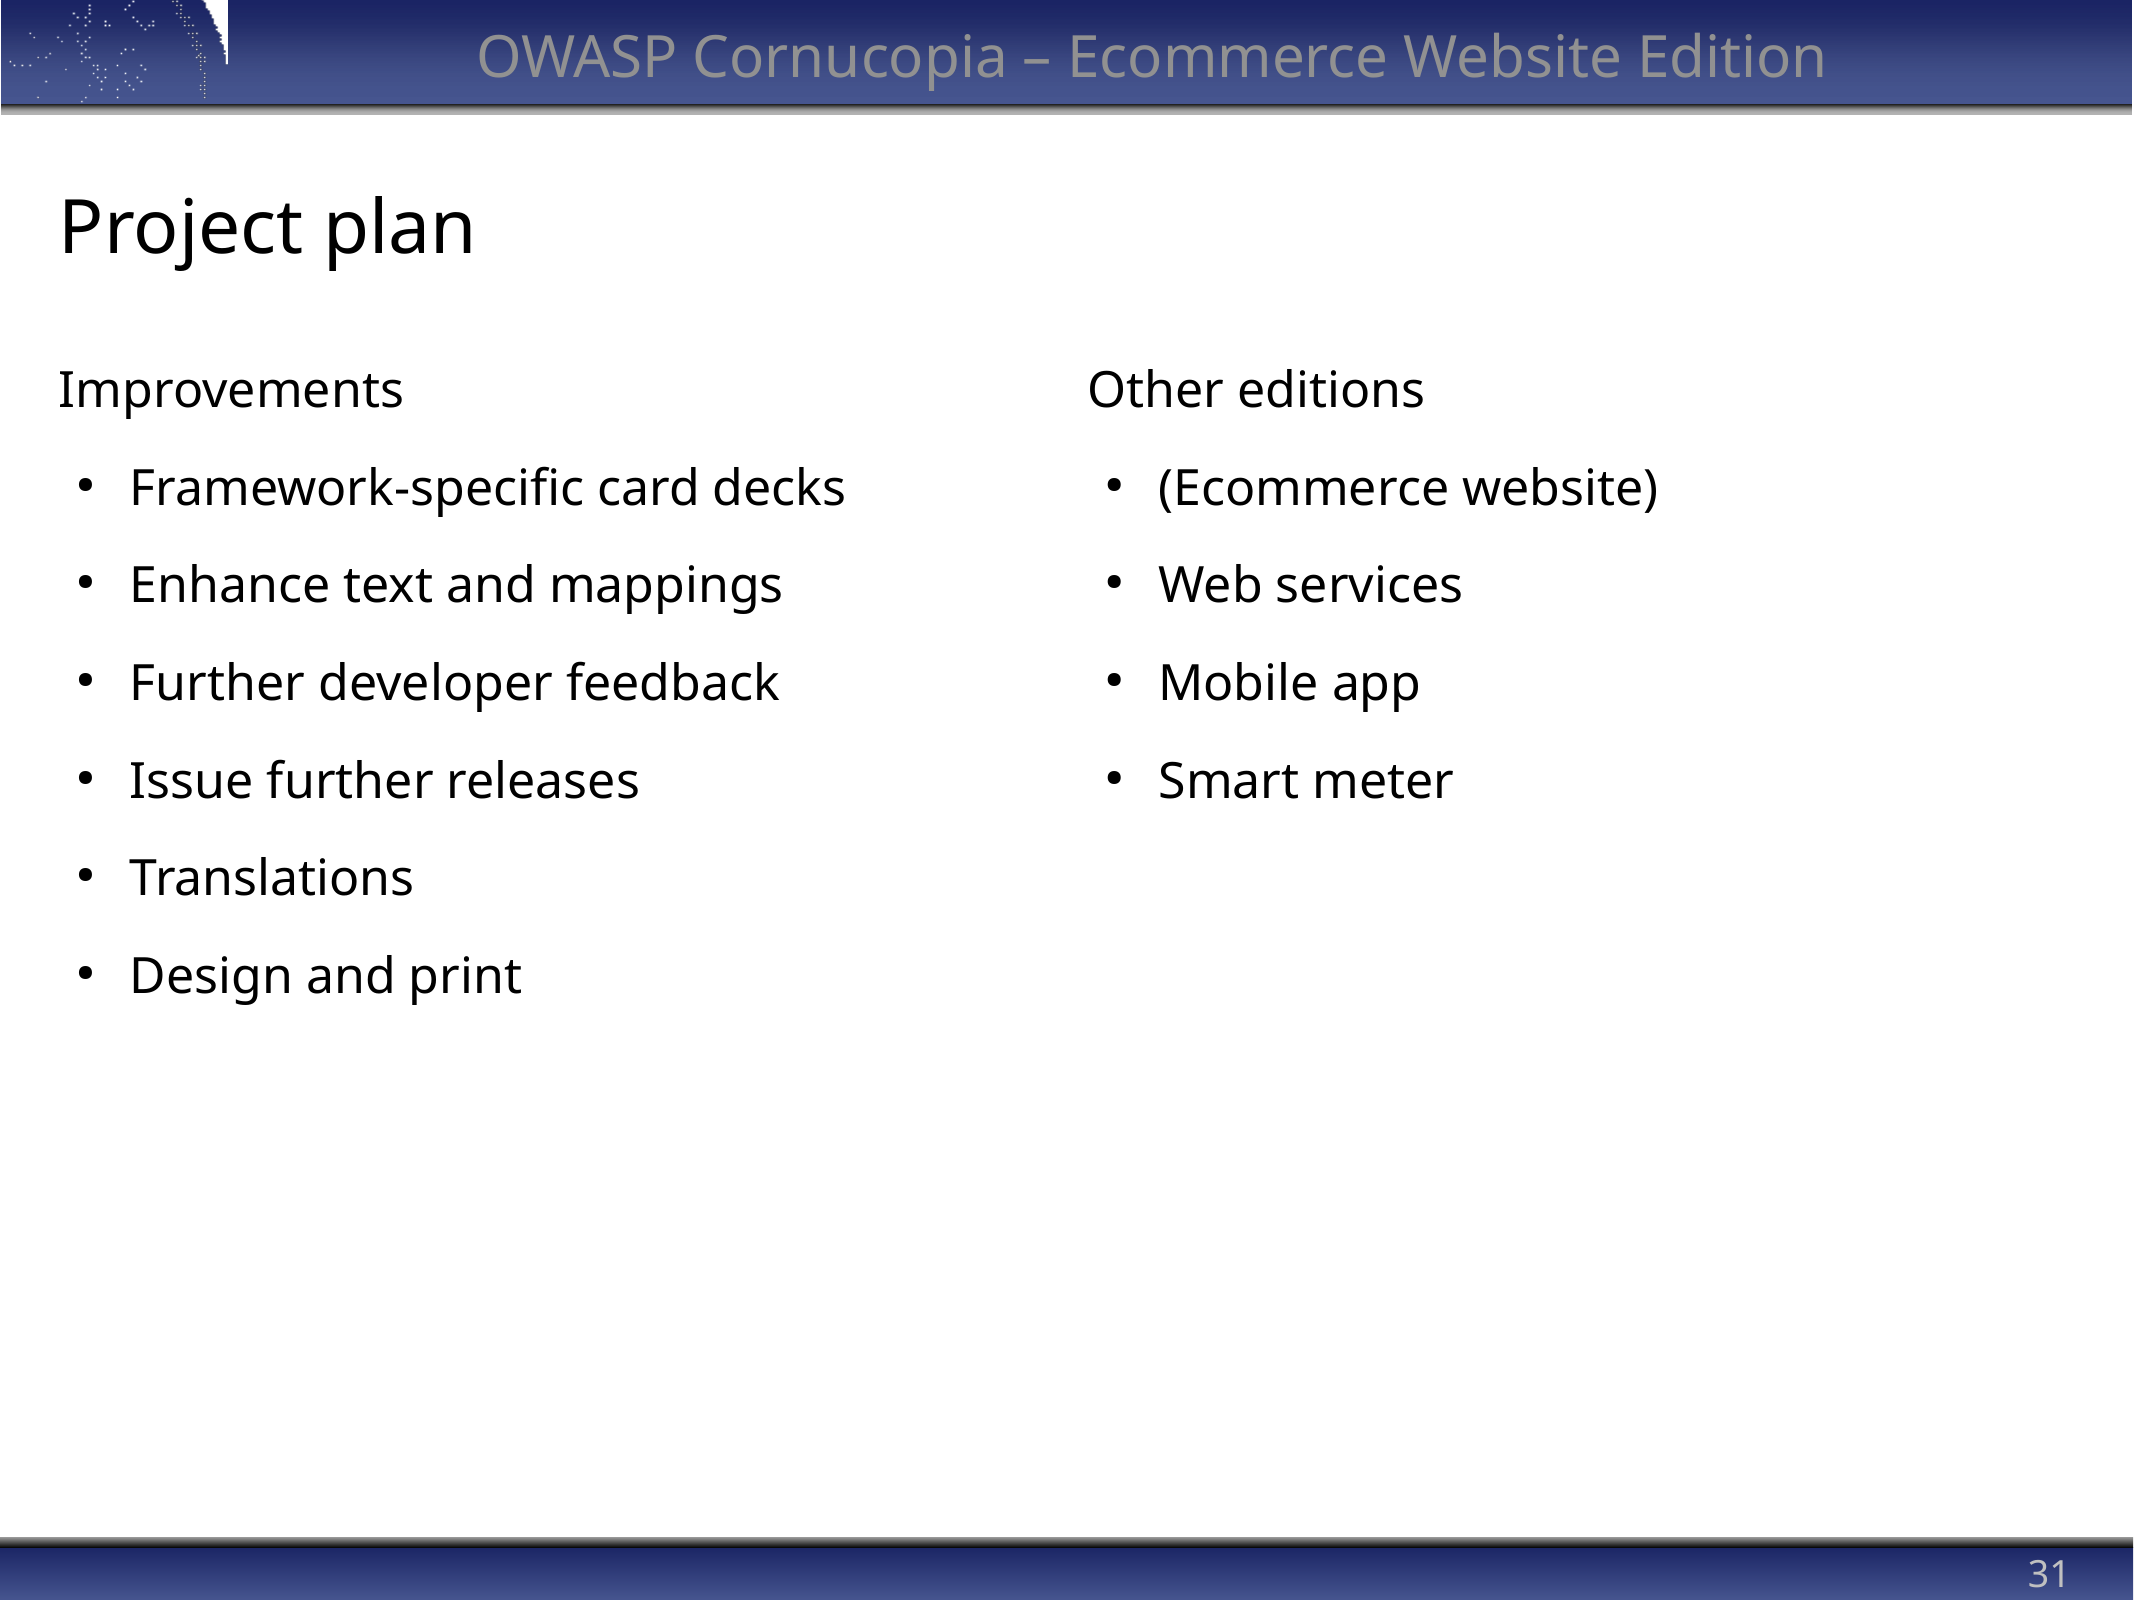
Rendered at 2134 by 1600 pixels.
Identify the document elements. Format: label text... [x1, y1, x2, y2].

list Other editions (Ecommerce website) Web services Mobile app Smart meter [1087, 354, 2068, 1536]
title Project plan [58, 124, 2126, 325]
list Improvements Framework-specific card decks Enhance text and mappings Further developer feedback Issue further releases Translations Design and print [58, 354, 1039, 1536]
